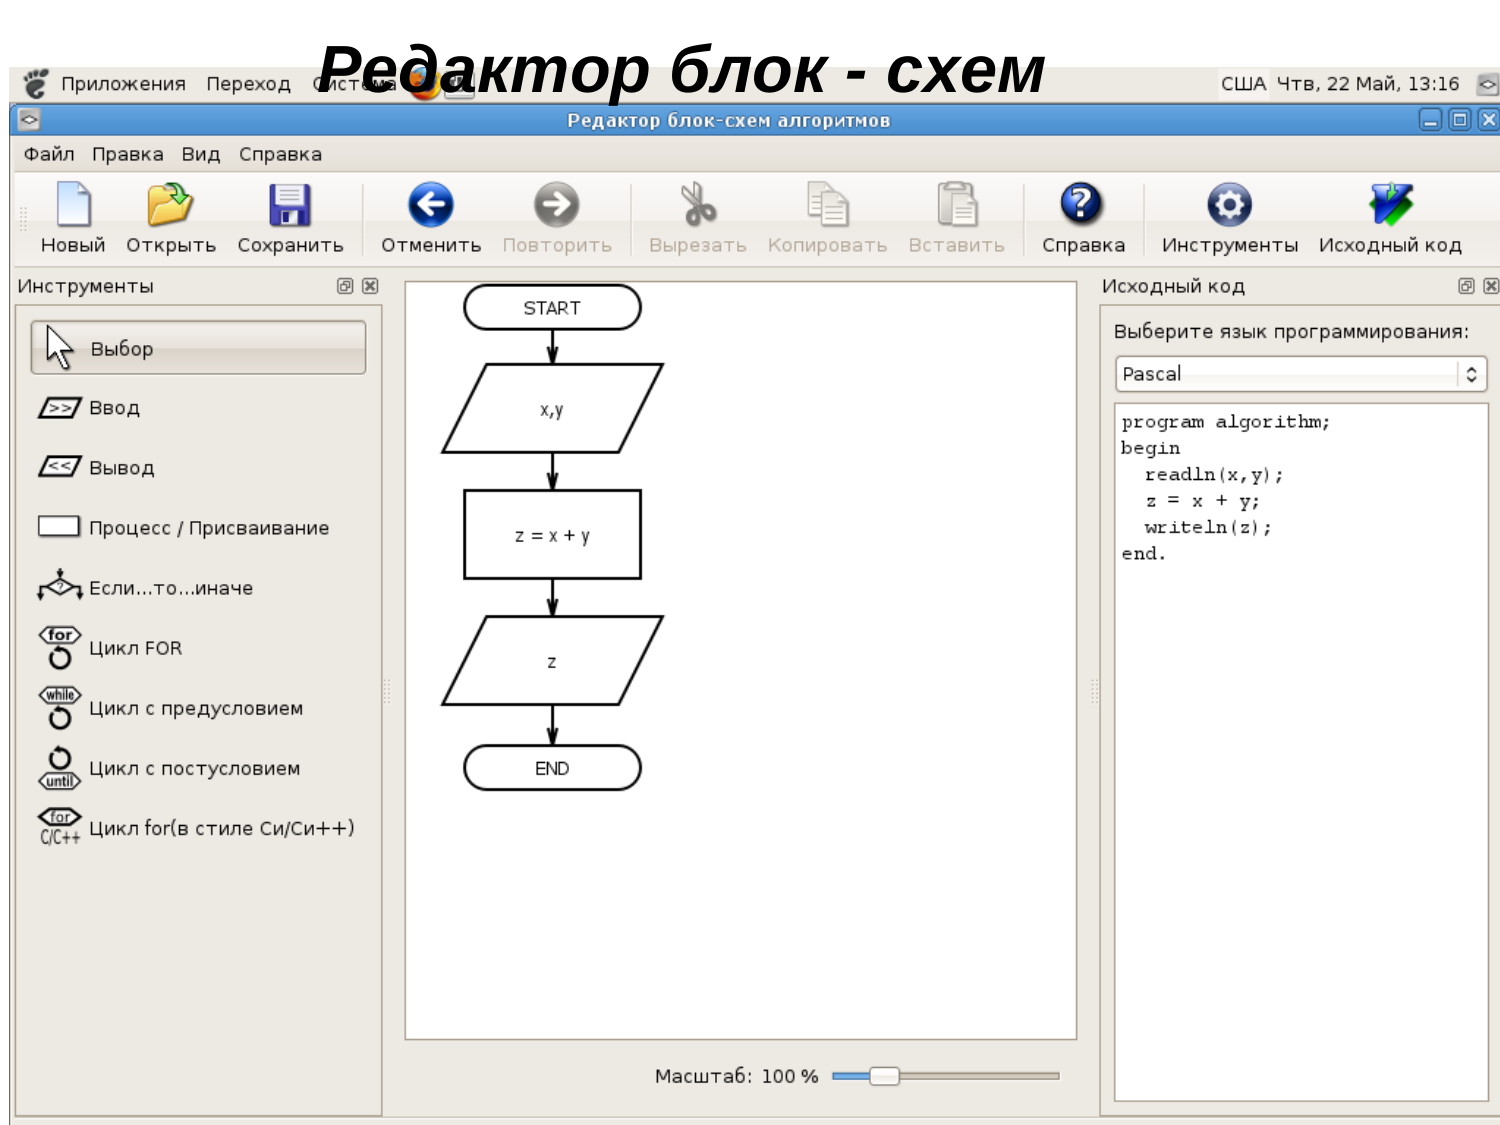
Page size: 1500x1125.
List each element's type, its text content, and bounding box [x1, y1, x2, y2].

picture [9, 67, 1500, 1125]
text_box Редактор блок - схем [302, 18, 1248, 114]
